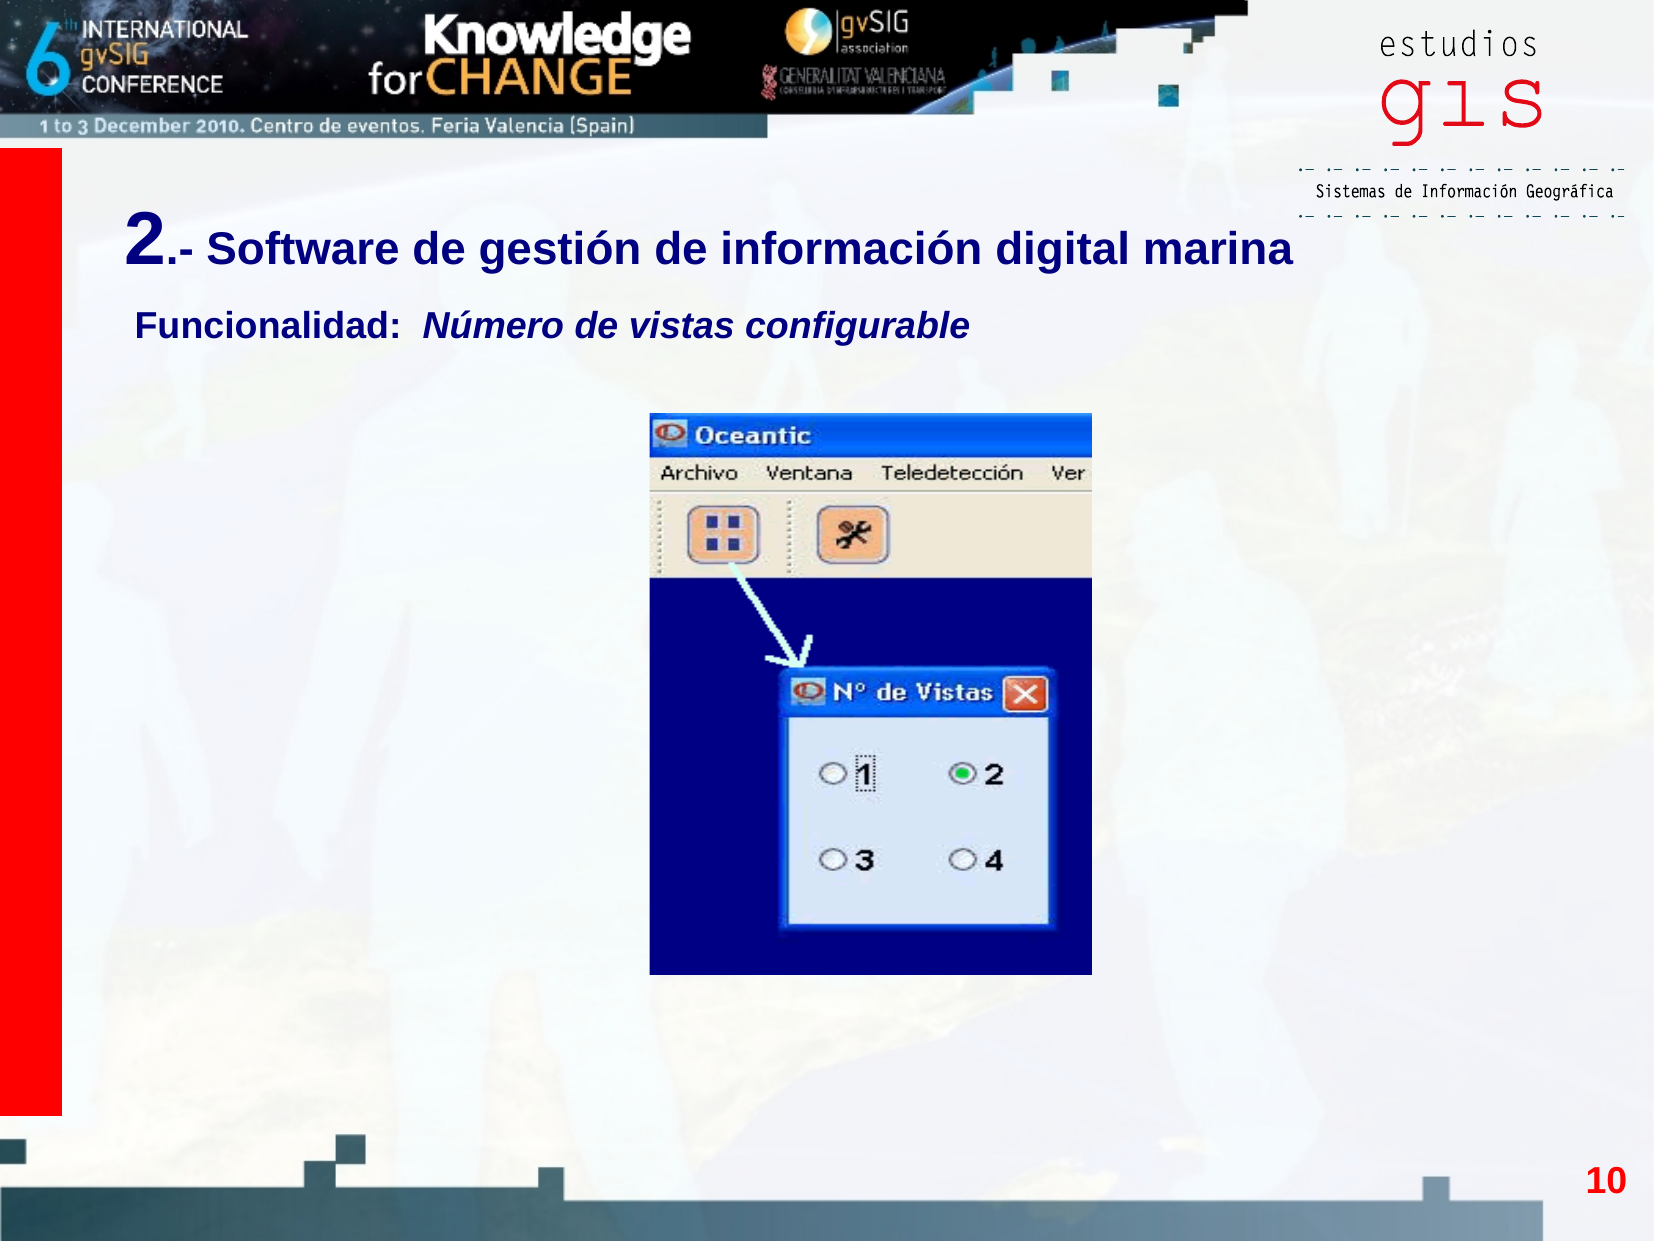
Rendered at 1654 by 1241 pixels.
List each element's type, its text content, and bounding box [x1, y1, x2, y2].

text_box 10 [1570, 1151, 1654, 1210]
picture [0, 0, 1654, 1241]
text_box 2.- Software de gestión de información digital marina Funcionalidad: Número de vistas configurable [88, 147, 1418, 390]
